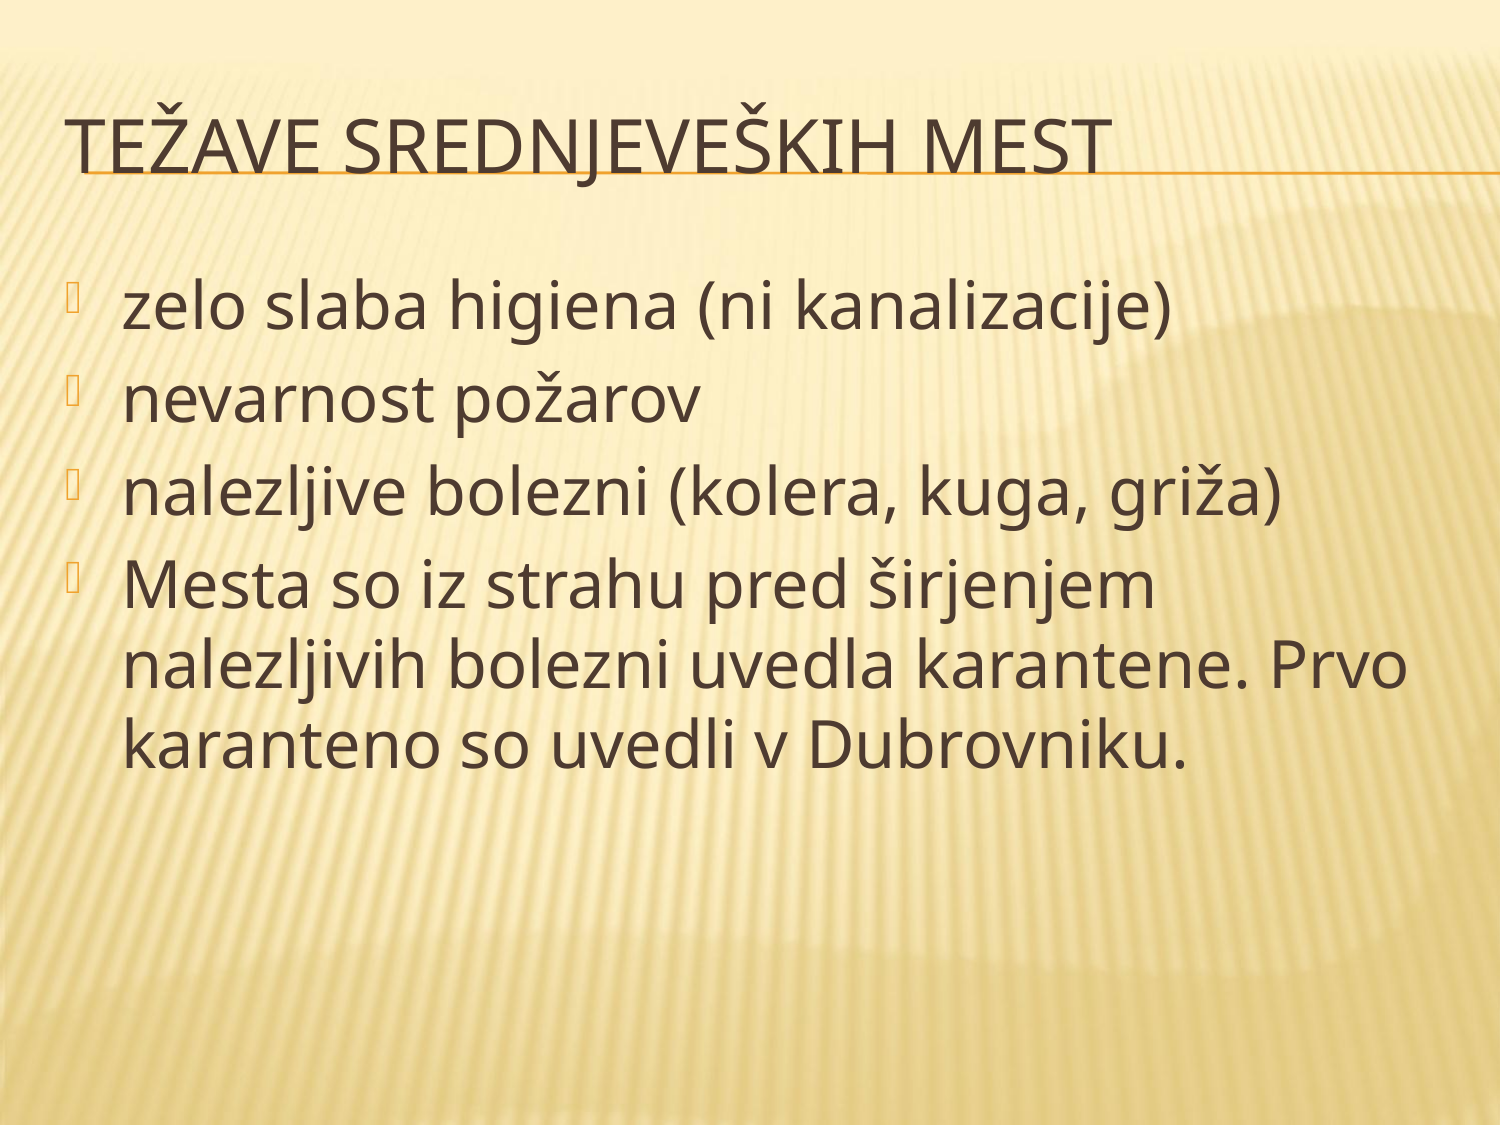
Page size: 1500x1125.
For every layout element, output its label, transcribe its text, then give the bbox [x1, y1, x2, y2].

list zelo slaba higiena (ni kanalizacije) nevarnost požarov nalezljive bolezni (kolera, kuga, griža) Mesta so iz strahu pred širjenjem nalezljivih bolezni uvedla karantene. Prvo karanteno so uvedli v Dubrovniku. [50, 254, 1475, 998]
picture [0, 0, 1500, 1125]
title TEŽAVE SREDNJEVEŠKIH MEST [50, 75, 1475, 213]
